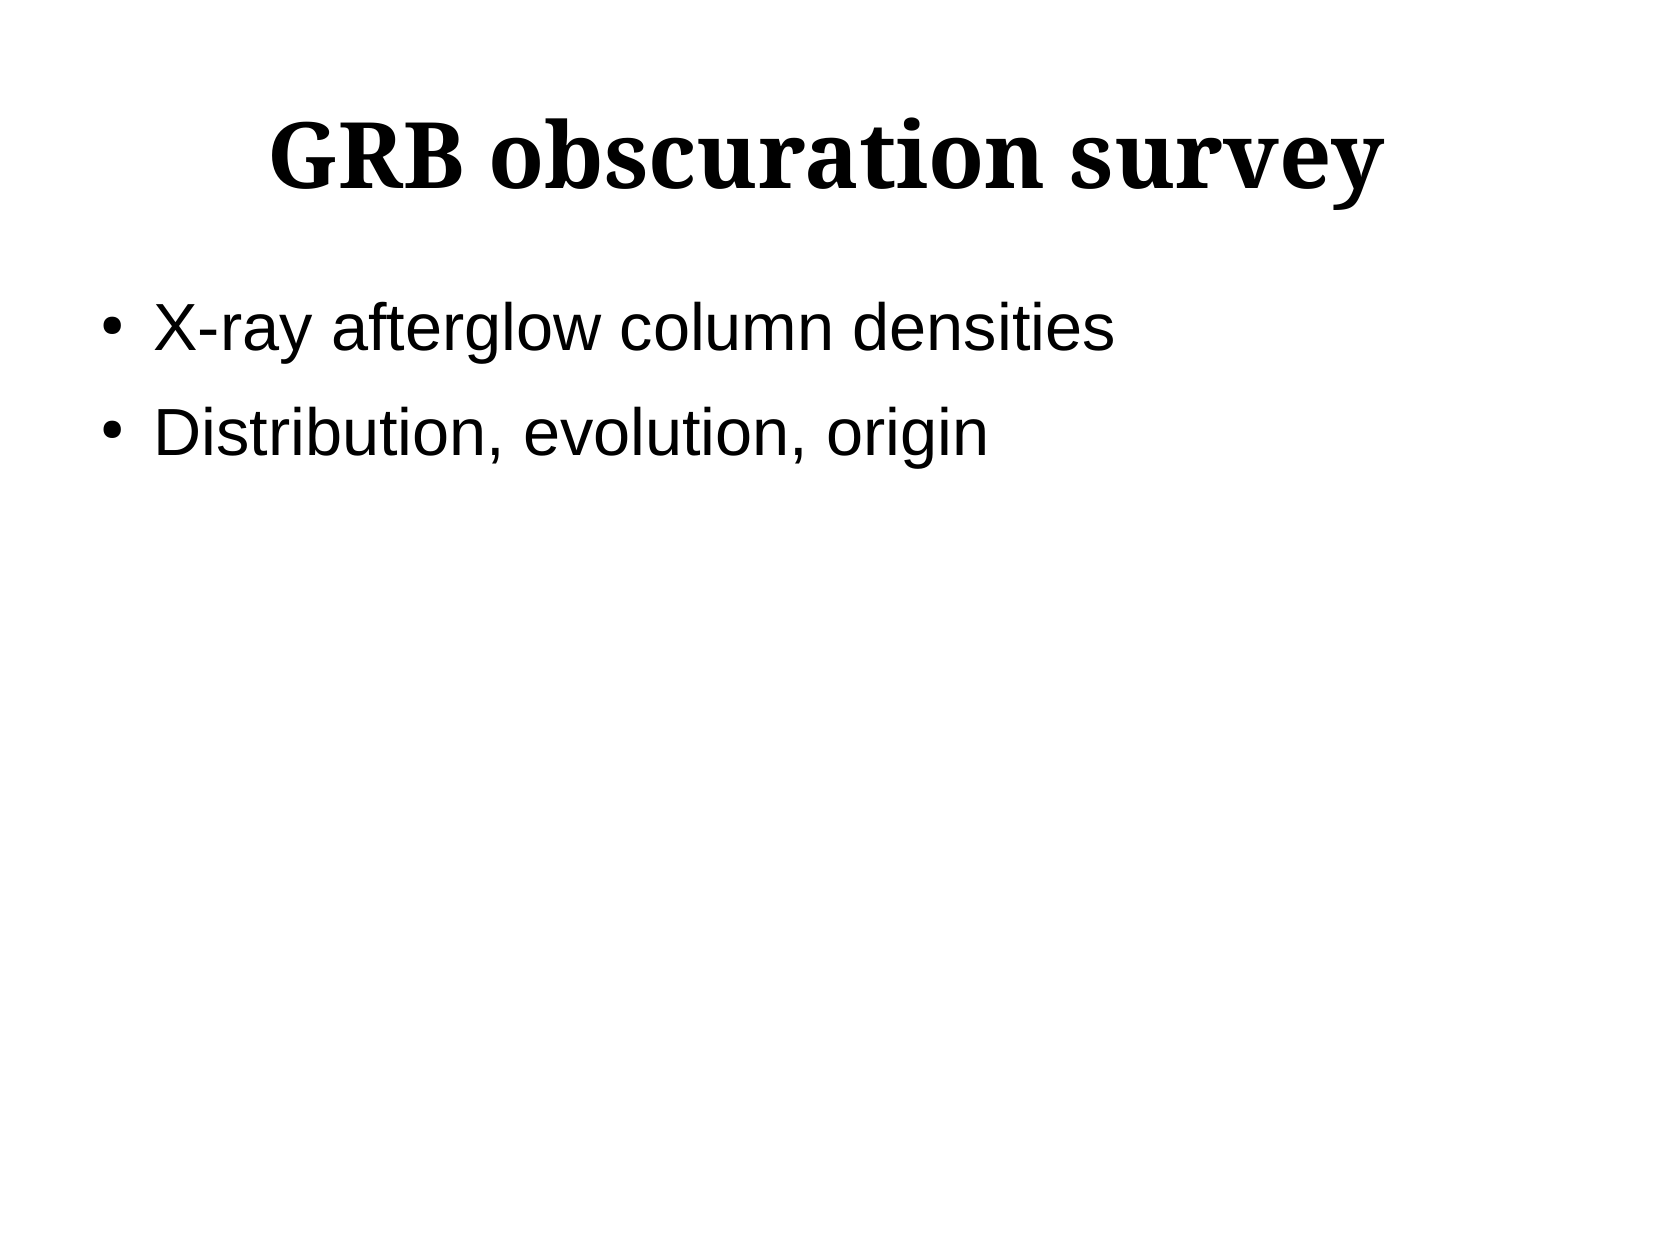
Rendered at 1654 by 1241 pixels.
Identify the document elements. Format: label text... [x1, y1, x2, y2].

title GRB obscuration survey [82, 49, 1571, 257]
list X-ray afterglow column densities Distribution, evolution, origin [82, 290, 1571, 1010]
